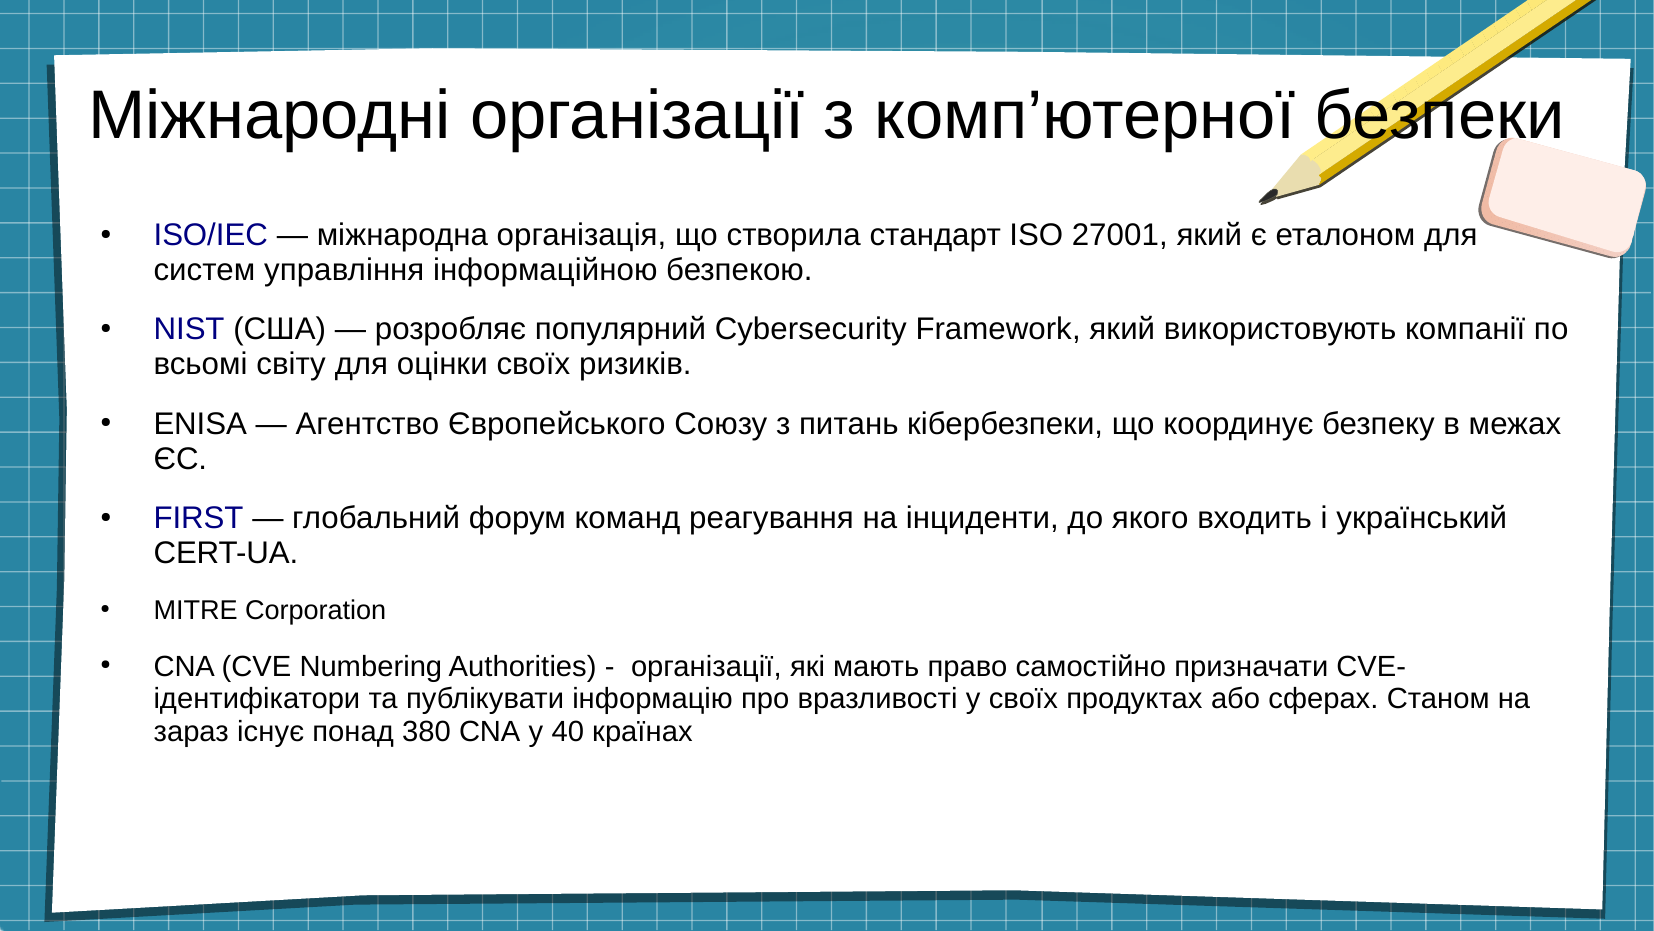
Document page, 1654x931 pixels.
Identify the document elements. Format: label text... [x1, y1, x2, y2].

title Міжнародні організації з комп’ютерної безпеки [82, 37, 1571, 193]
list ISO/IEC — міжнародна організація, що створила стандарт ISO 27001, який є еталоном для систем управління інформаційною безпекою. NIST (США) — розробляє популярний Cybersecurity Framework, який використовують компанії по всьомі світу для оцінки своїх ризиків. ENISA — Агентство Європейського Союзу з питань кібербезпеки, що координує безпеку в межах ЄС. FIRST — глобальний форум команд реагування на інциденти, до якого входить і український CERT-UA. MITRE Corporation CNA (CVE Numbering Authorities) - організації, які мають право самостійно призначати CVE-ідентифікатори та публікувати інформацію про вразливості у своїх продуктах або сферах. Станом на зараз існує понад 380 CNA у 40 країнах [82, 217, 1571, 827]
